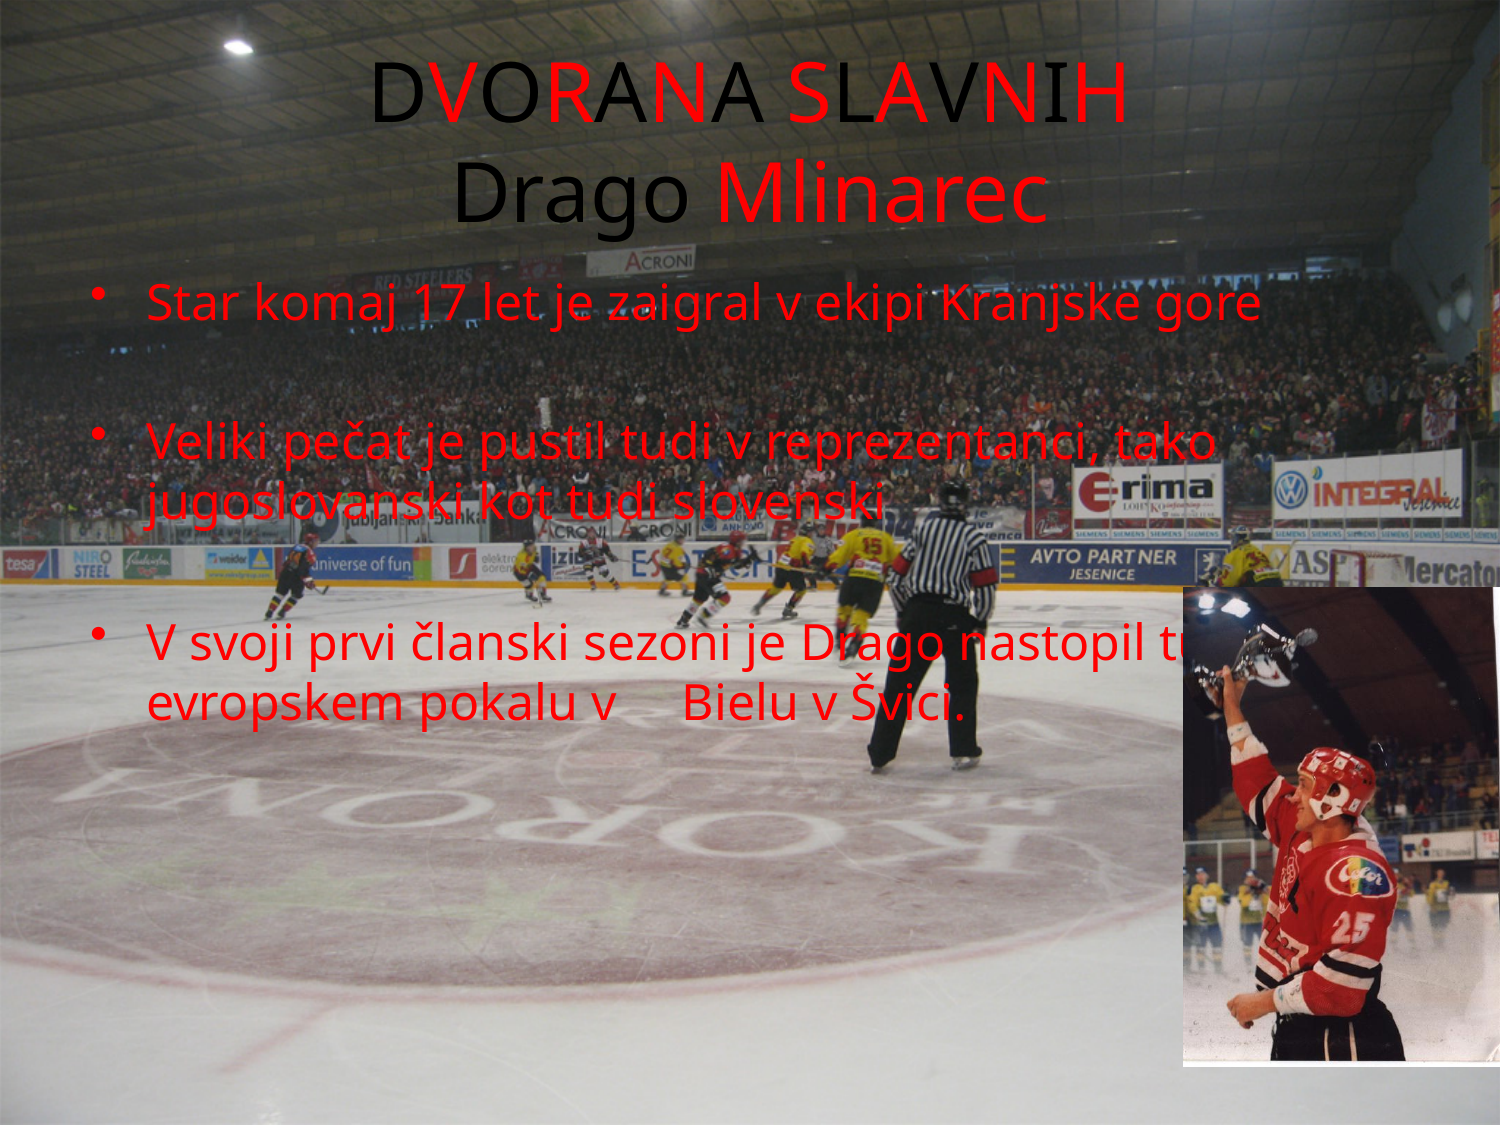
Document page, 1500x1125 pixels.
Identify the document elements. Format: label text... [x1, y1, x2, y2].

title DVORANA SLAVNIH Drago Mlinarec [75, 45, 1425, 233]
list Star komaj 17 let je zaigral v ekipi Kranjske gore Veliki pečat je pustil tudi v reprezentanci, tako jugoslovanski kot tudi slovenski V svoji prvi članski sezoni je Drago nastopil tudi na evropskem pokalu v Bielu v Švici. [75, 262, 1425, 1005]
picture [0, 0, 1500, 1125]
